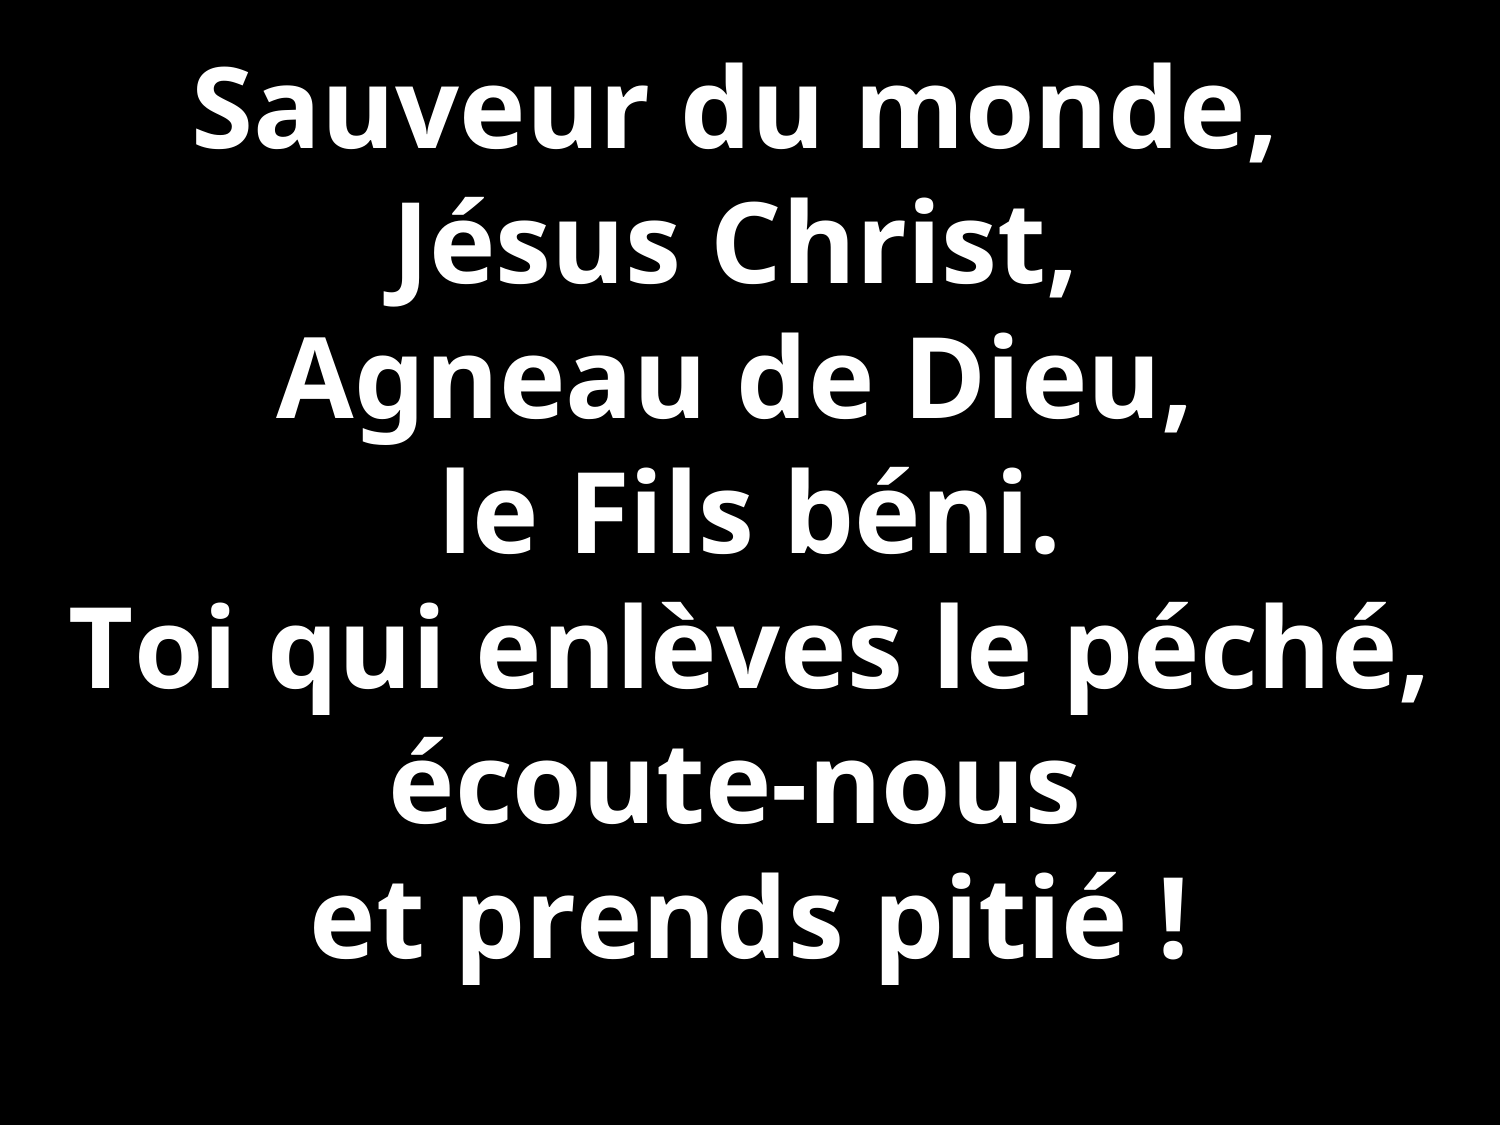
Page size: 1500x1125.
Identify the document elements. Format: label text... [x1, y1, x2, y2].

text_box Sauveur du monde, Jésus Christ, Agneau de Dieu, le Fils béni. Toi qui enlèves le péché, écoute-nous et prends pitié ! [0, 66, 1500, 591]
